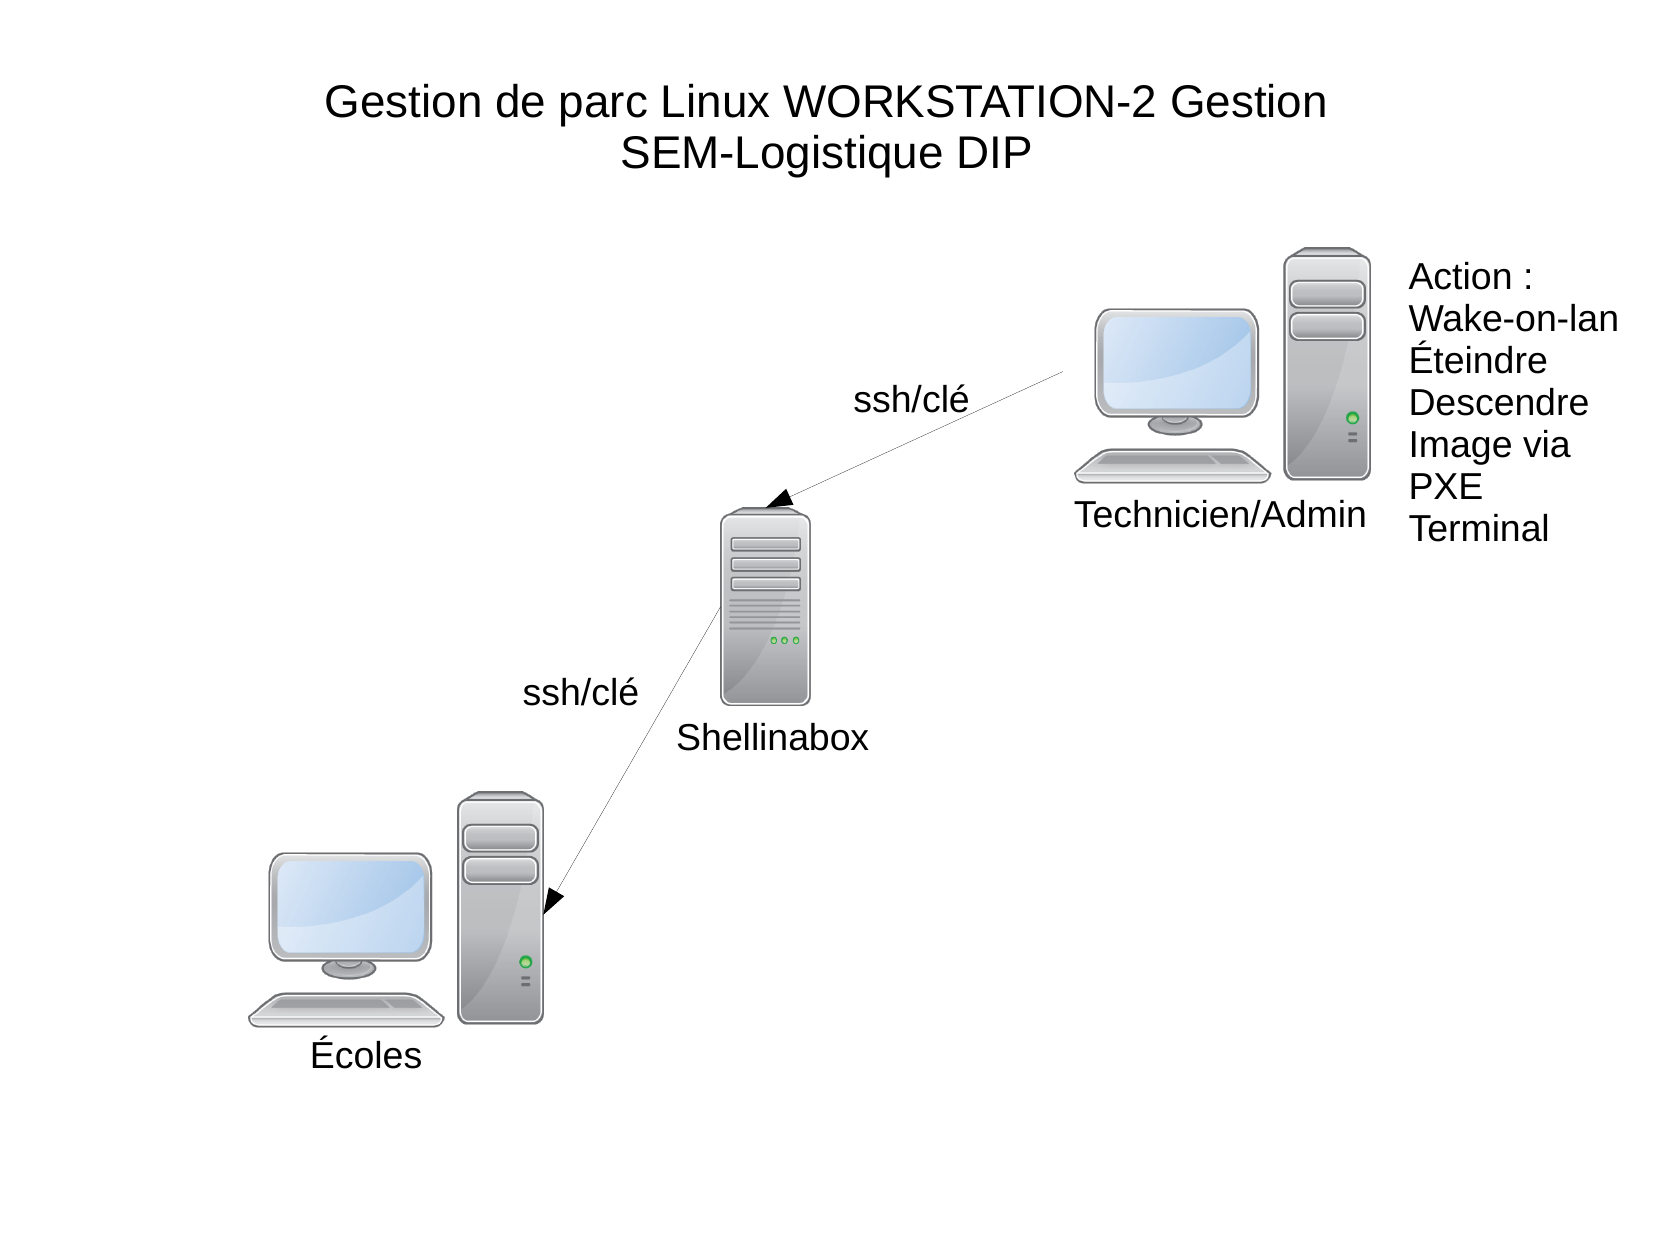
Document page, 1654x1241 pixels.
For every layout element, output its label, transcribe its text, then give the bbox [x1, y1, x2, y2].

title Gestion de parc Linux WORKSTATION-2 Gestion SEM-Logistique DIP [82, 23, 1571, 231]
text_box ssh/clé [838, 371, 985, 429]
text_box Action : Wake-on-lan Éteindre Descendre Image via PXE Terminal [1393, 248, 1634, 557]
text_box ssh/clé [507, 663, 655, 721]
text_box Écoles [295, 1027, 438, 1085]
picture [1062, 247, 1371, 486]
text_box Shellinabox [661, 708, 885, 766]
picture [236, 791, 544, 1039]
picture [720, 507, 811, 706]
text_box Technicien/Admin [1059, 486, 1382, 544]
